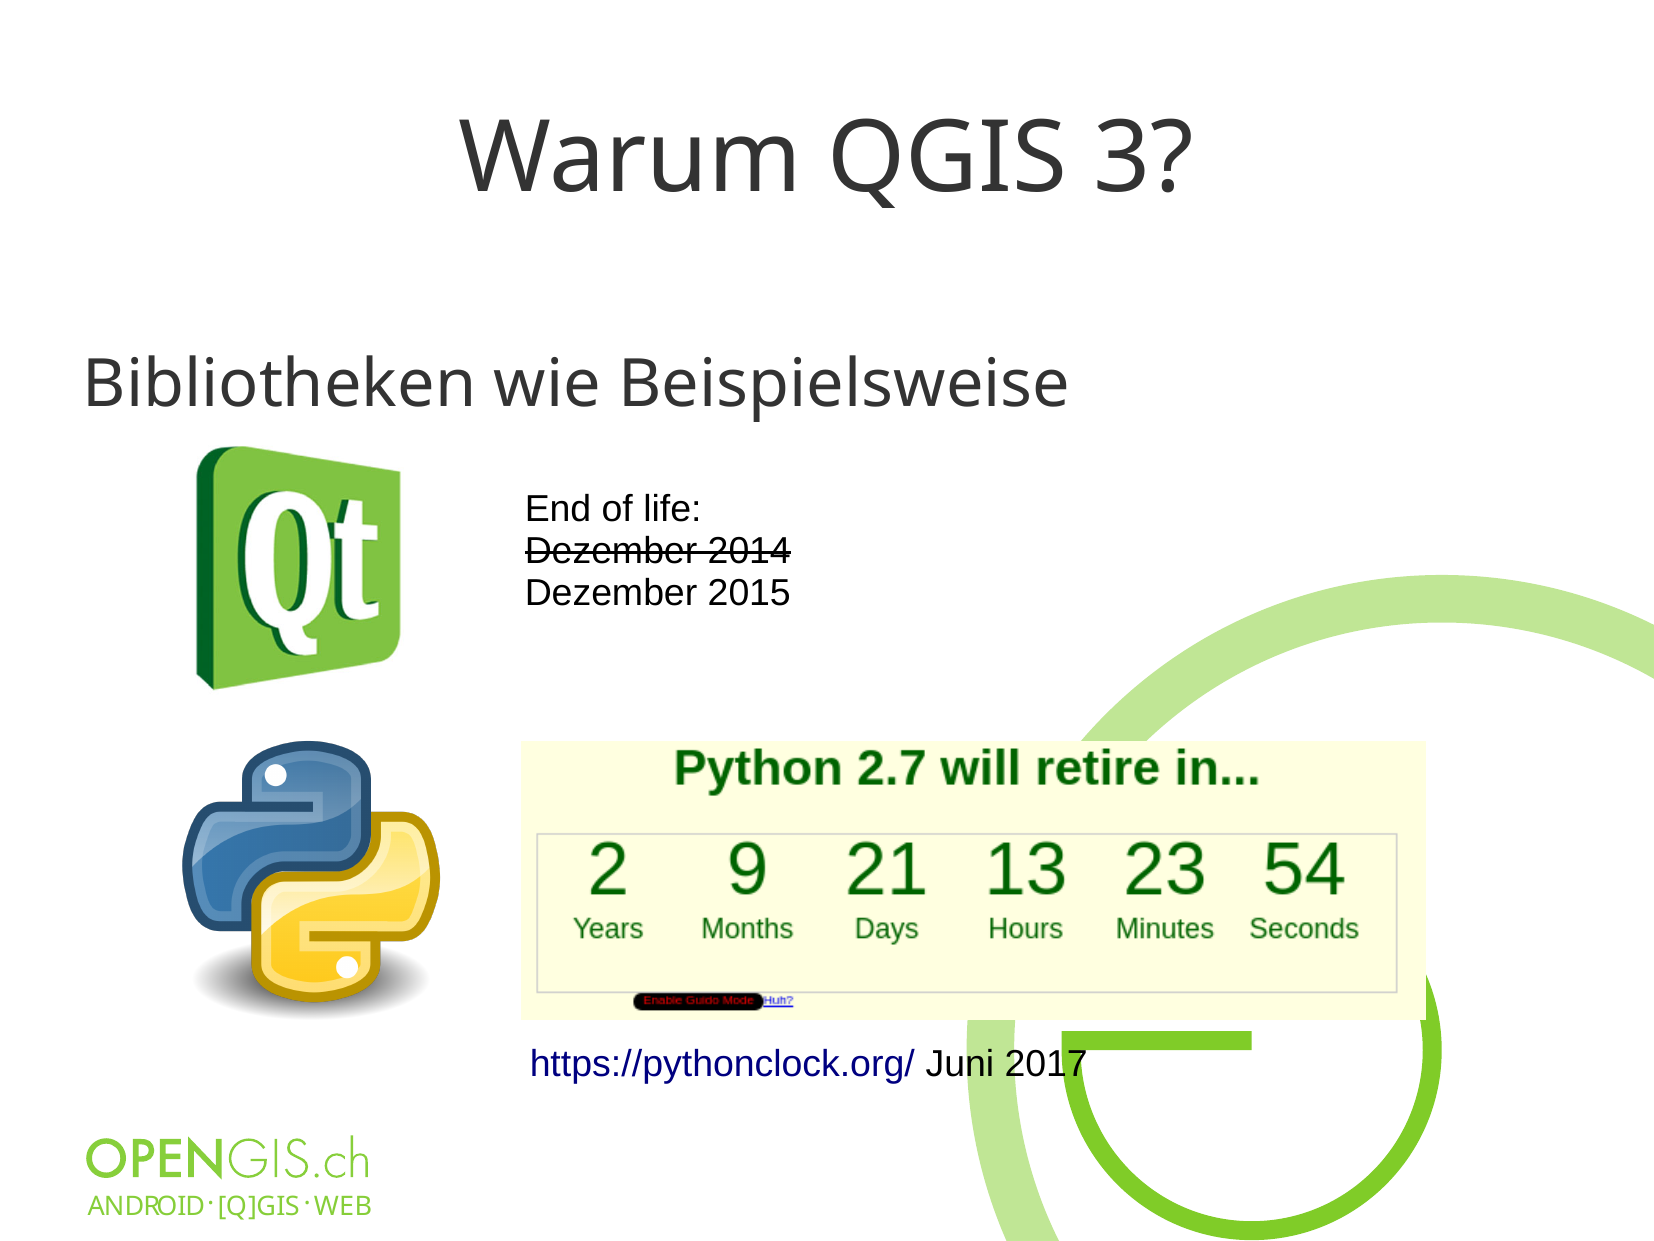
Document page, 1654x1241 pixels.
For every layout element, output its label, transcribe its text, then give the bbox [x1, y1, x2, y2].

picture [521, 741, 1426, 1021]
picture [165, 734, 457, 1027]
text_box https://pythonclock.org/ Juni 2017 [515, 1035, 1351, 1134]
picture [164, 434, 436, 706]
text_box End of life: Dezember 2014 Dezember 2015 [510, 480, 807, 621]
title Warum QGIS 3? [82, 49, 1571, 257]
list Bibliotheken wie Beispielsweise [82, 290, 1571, 1010]
